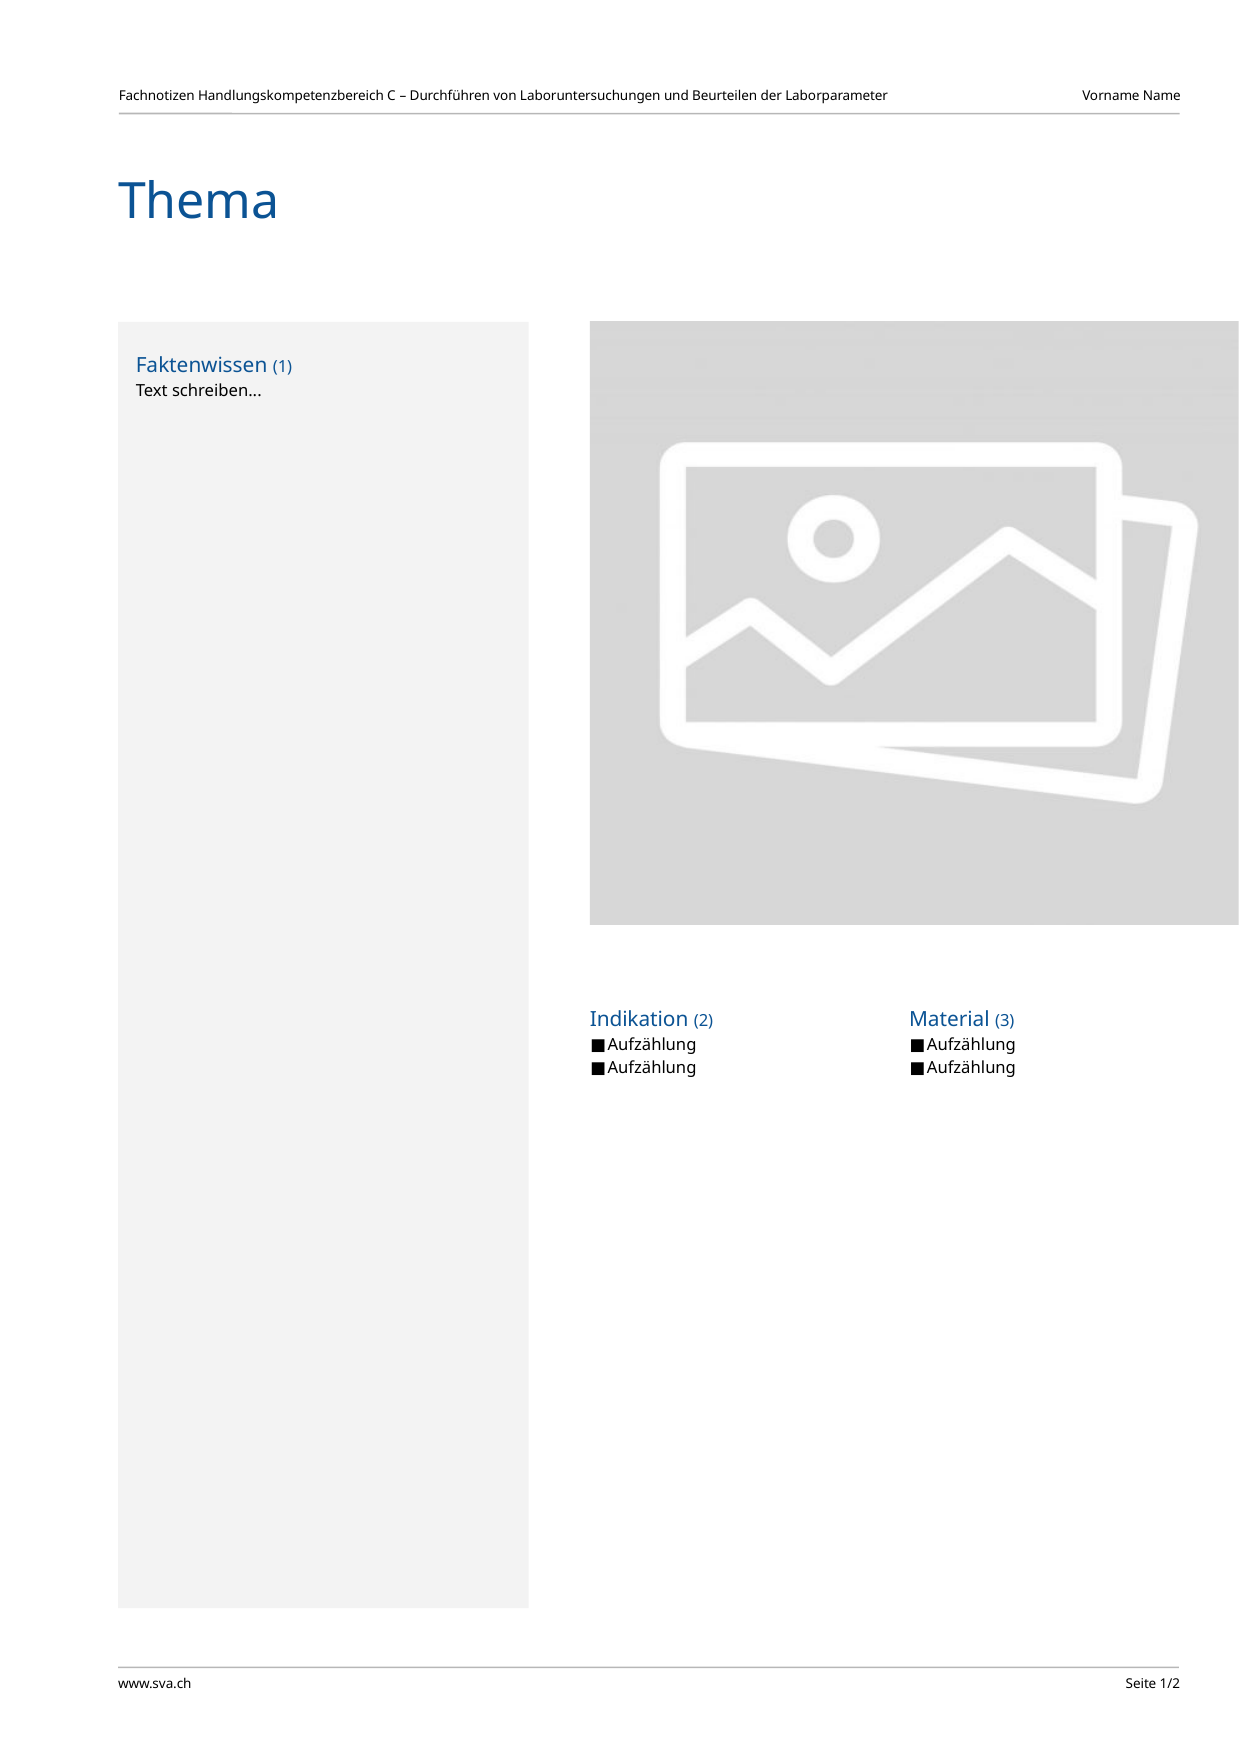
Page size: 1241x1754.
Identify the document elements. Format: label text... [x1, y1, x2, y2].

text_box Seite 1/2 [909, 1674, 1181, 1693]
text_box Vorname Name [929, 76, 1181, 114]
text_box Indikation (2) Aufzählung Aufzählung [589, 993, 861, 1609]
picture [589, 321, 1239, 925]
text_box Thema [118, 168, 1181, 280]
text_box Material (3) Aufzählung Aufzählung [909, 993, 1181, 1609]
text_box Faktenwissen (1) Text schreiben... [118, 321, 529, 1609]
